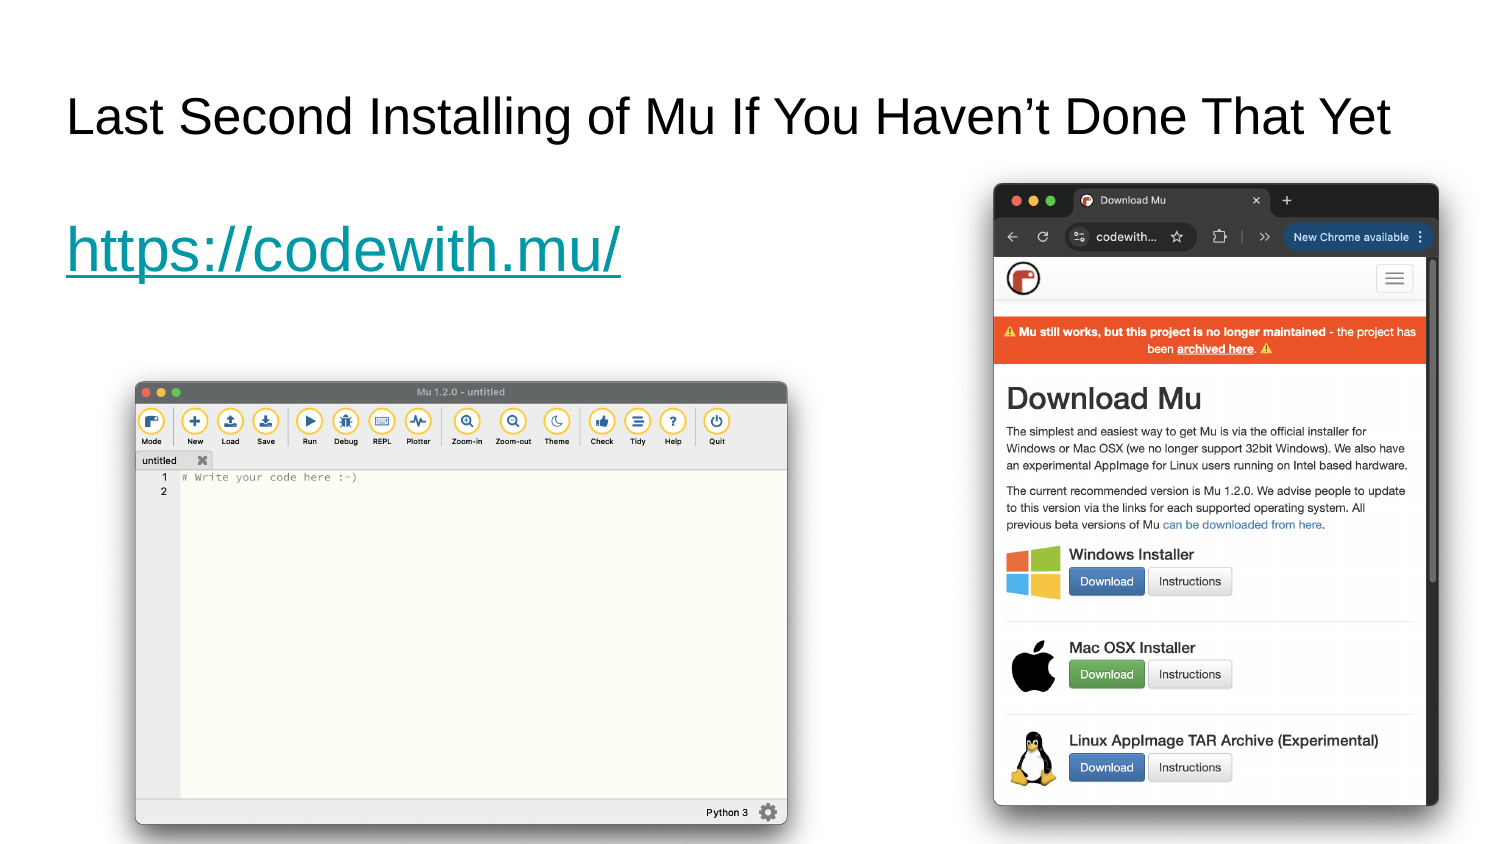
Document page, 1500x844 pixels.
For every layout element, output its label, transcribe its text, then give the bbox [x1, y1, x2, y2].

picture [946, 151, 1486, 844]
picture [93, 353, 829, 844]
title Last Second Installing of Mu If You Haven’t Done That Yet [51, 72, 1449, 167]
list https://codewith.mu/ [51, 189, 946, 750]
